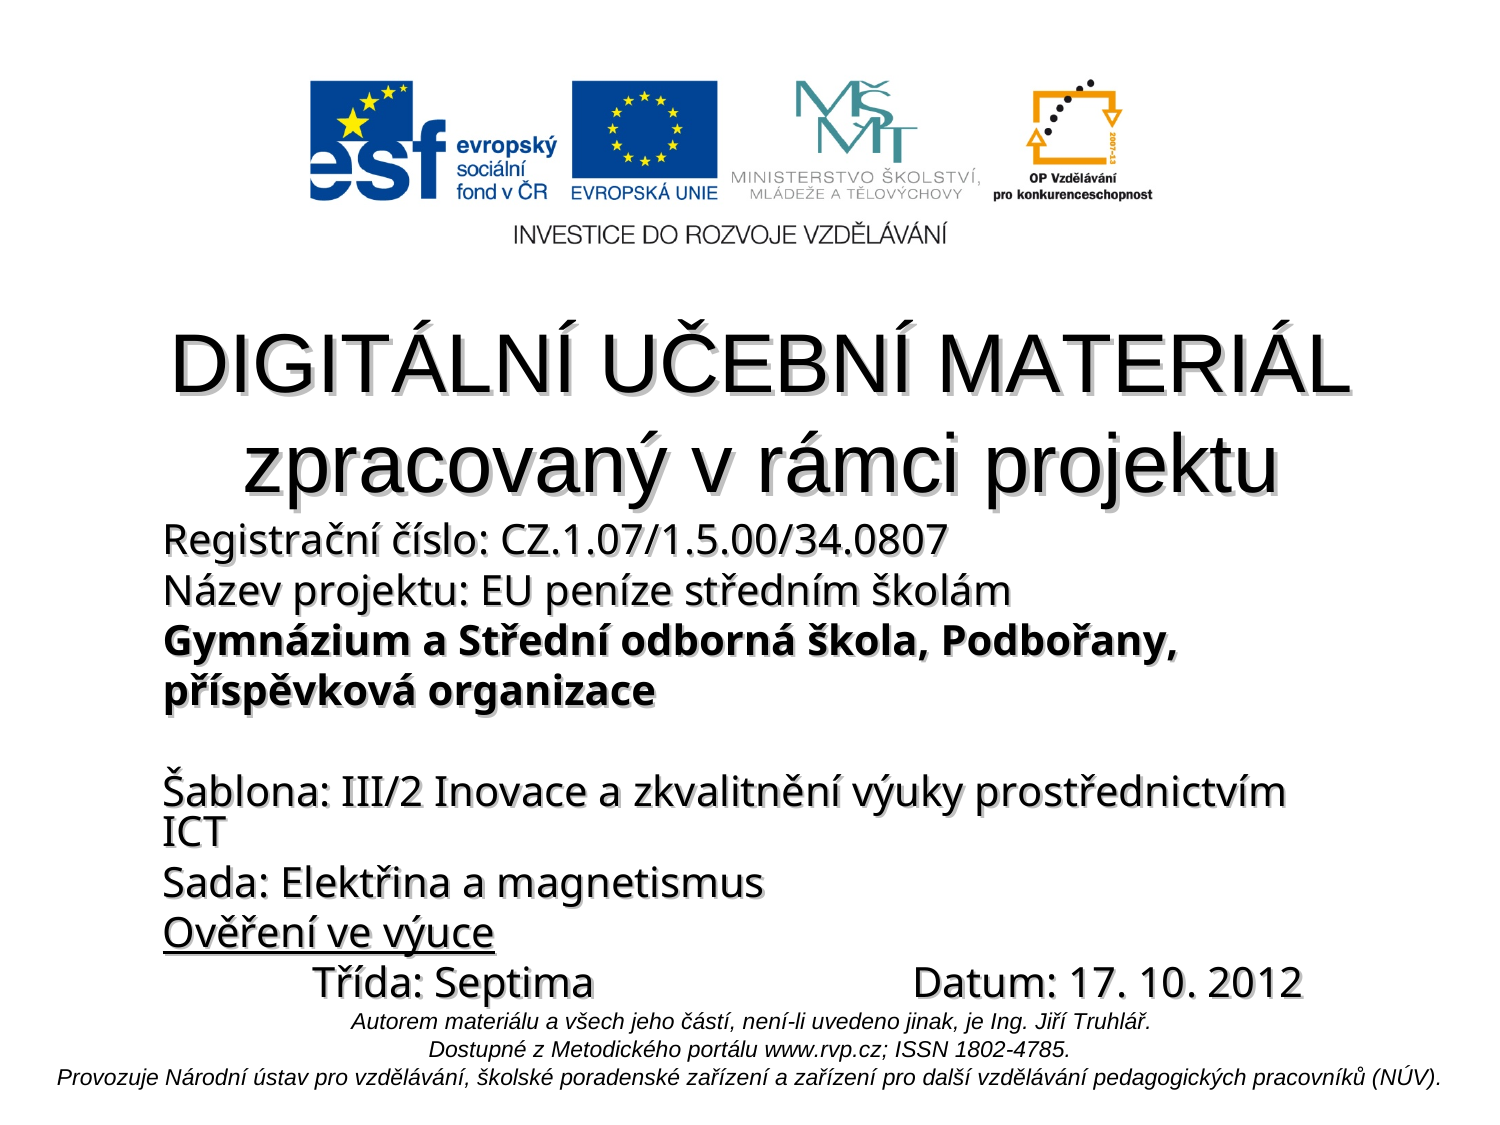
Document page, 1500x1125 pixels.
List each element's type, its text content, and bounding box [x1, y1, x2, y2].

picture [265, 42, 1210, 274]
text_box Autorem materiálu a všech jeho částí, není-li uvedeno jinak, je Ing. Jiří Truhlář. Dostupné z Metodického portálu www.rvp.cz; ISSN 1802-4785. Provozuje Národní ústav pro vzdělávání, školské poradenské zařízení a zařízení pro další vzdělávání pedagogických pracovníků (NÚV). [41, 999, 1459, 1098]
text_box Registrační číslo: CZ.1.07/1.5.00/34.0807 Název projektu: EU peníze středním školám Gymnázium a Střední odborná škola, Podbořany, příspěvková organizace Šablona: III/2 Inovace a zkvalitnění výuky prostřednictvím ICT Sada: Elektřina a magnetismus Ověření ve výuce Třída: Septima Datum: 17. 10. 2012 [147, 517, 1376, 999]
title DIGITÁLNÍ UČEBNÍ MATERIÁL zpracovaný v rámci projektu [123, 301, 1399, 517]
